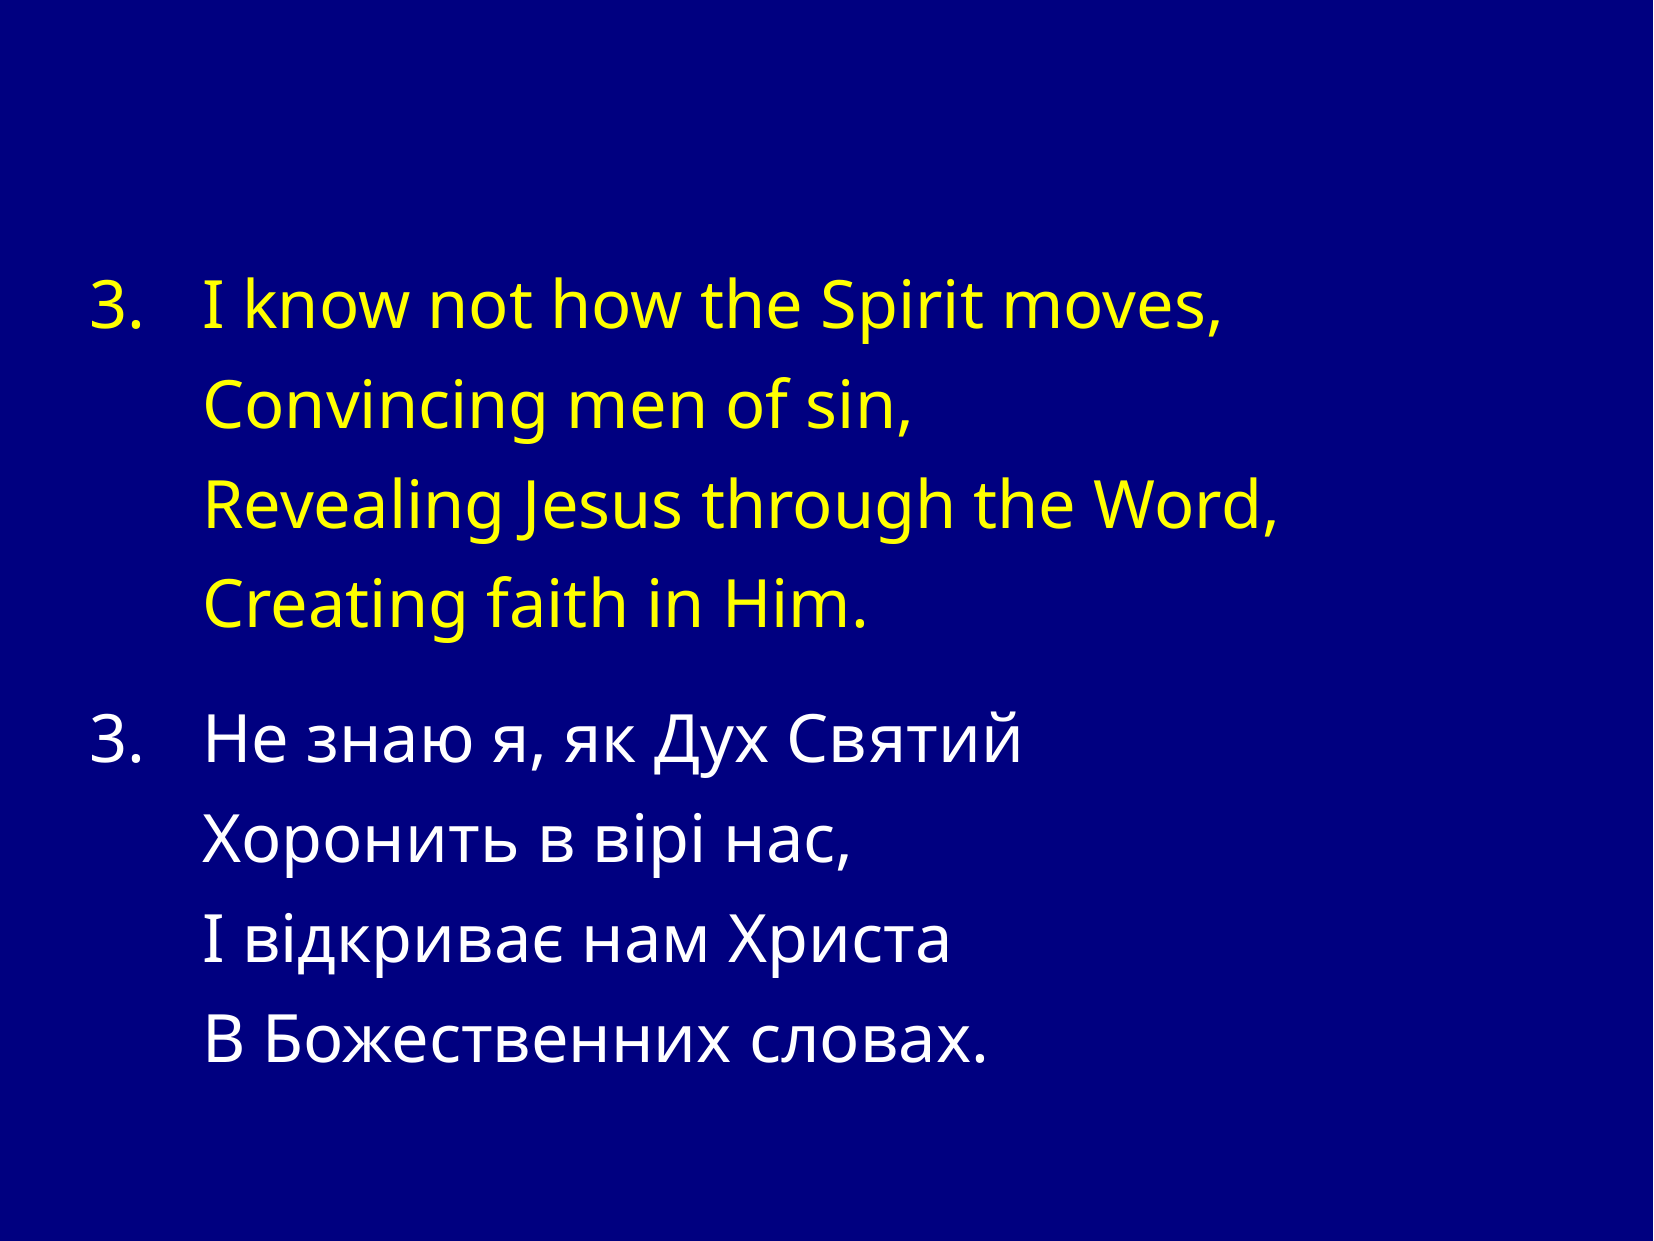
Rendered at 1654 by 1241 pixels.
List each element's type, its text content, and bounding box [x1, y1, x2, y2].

text_box 3. Не знаю я, як Дух Святий Хоронить в вірі нас, І відкриває нам Христа В Божественних словах. [75, 675, 1576, 1163]
text_box 3. I know not how the Spirit moves, Convincing men of sin, Revealing Jesus through the Word, Creating faith in Him. [75, 150, 1576, 638]
